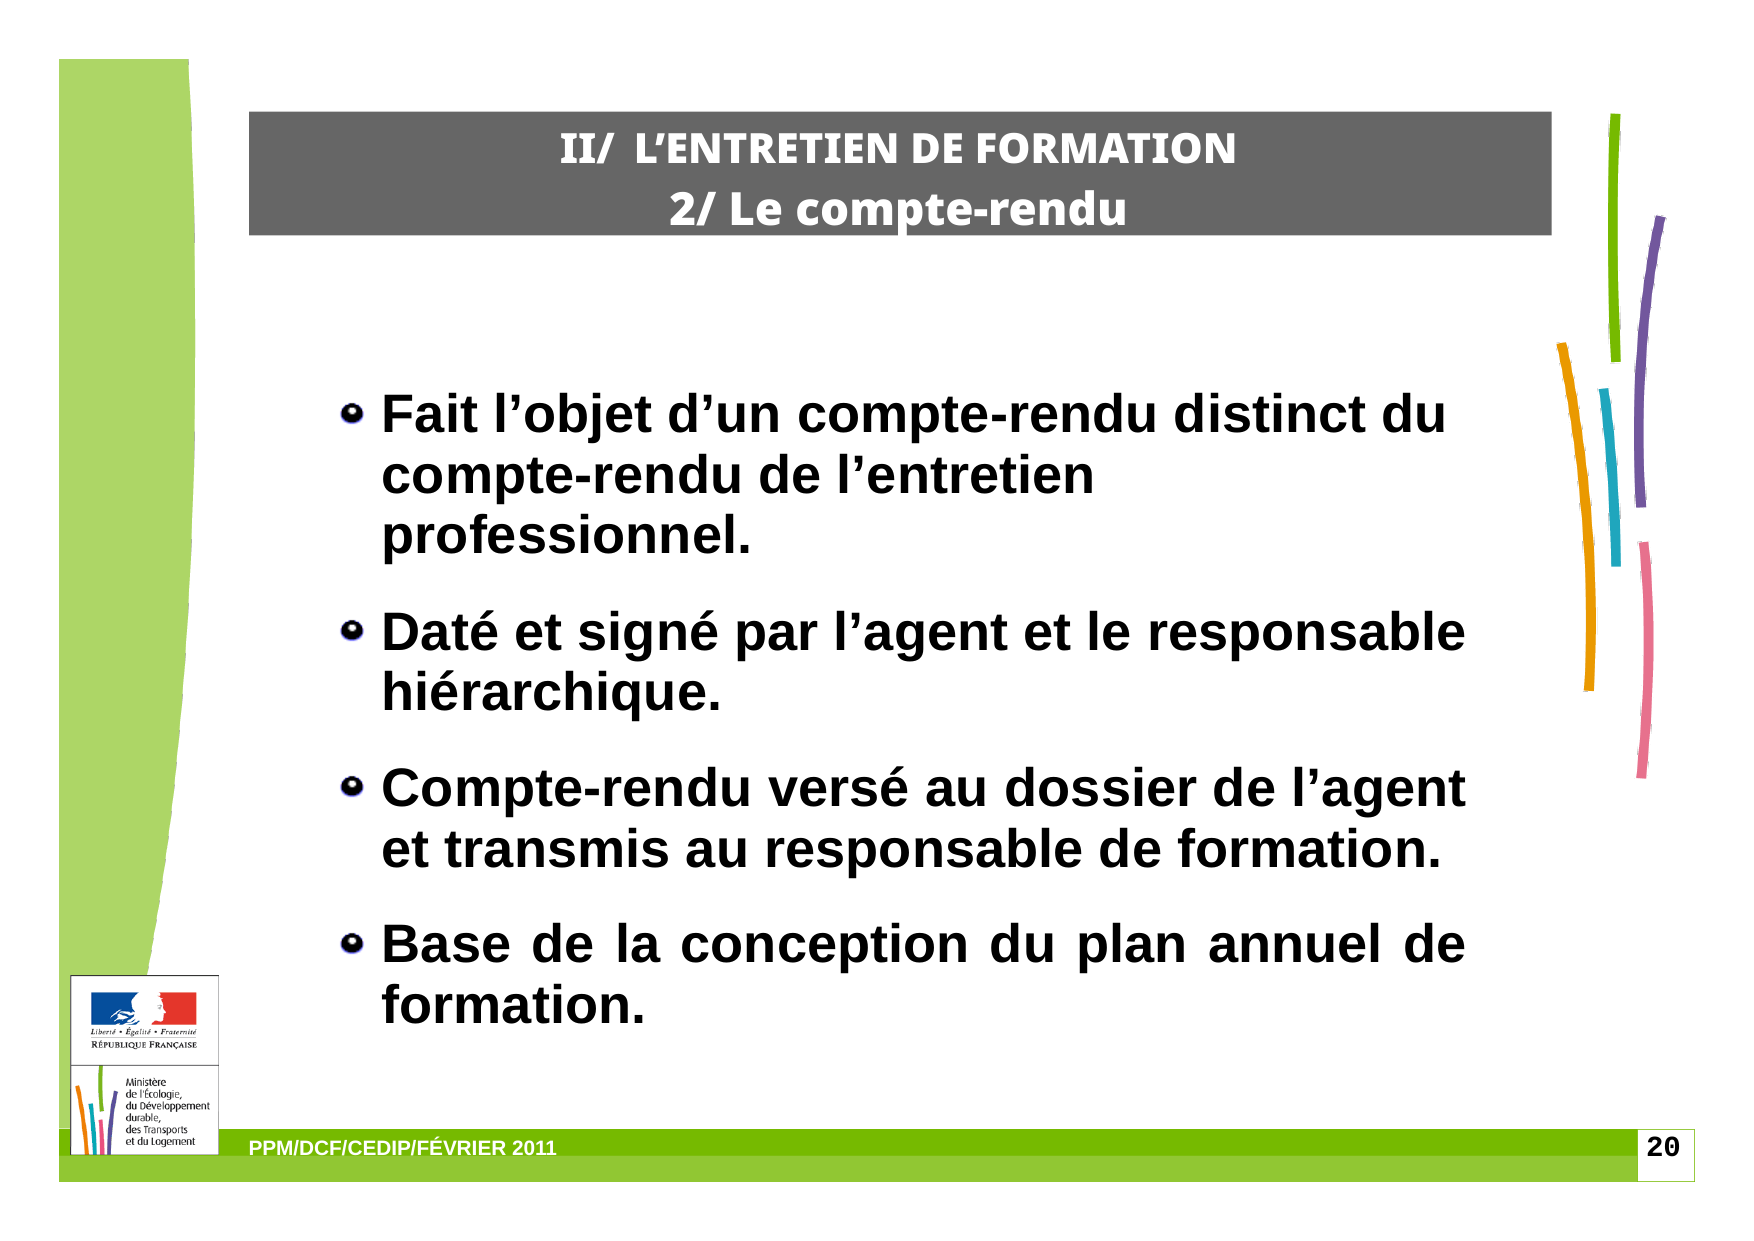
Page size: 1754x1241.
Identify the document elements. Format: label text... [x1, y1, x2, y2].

text_box II/ L’ENTRETIEN DE FORMATION 2/ Le compte-rendu [247, 111, 1551, 251]
picture [59, 59, 1695, 1182]
text_box Fait l’objet d’un compte-rendu distinct du compte-rendu de l’entretien professionnel. Daté et signé par l’agent et le responsable hiérarchique. Compte-rendu versé au dossier de l’agent et transmis au responsable de formation. Base de la conception du plan annuel de formation. [322, 376, 1484, 1056]
text_box PPM/DCF/CEDIP/FÉVRIER 2011 [233, 1129, 592, 1169]
